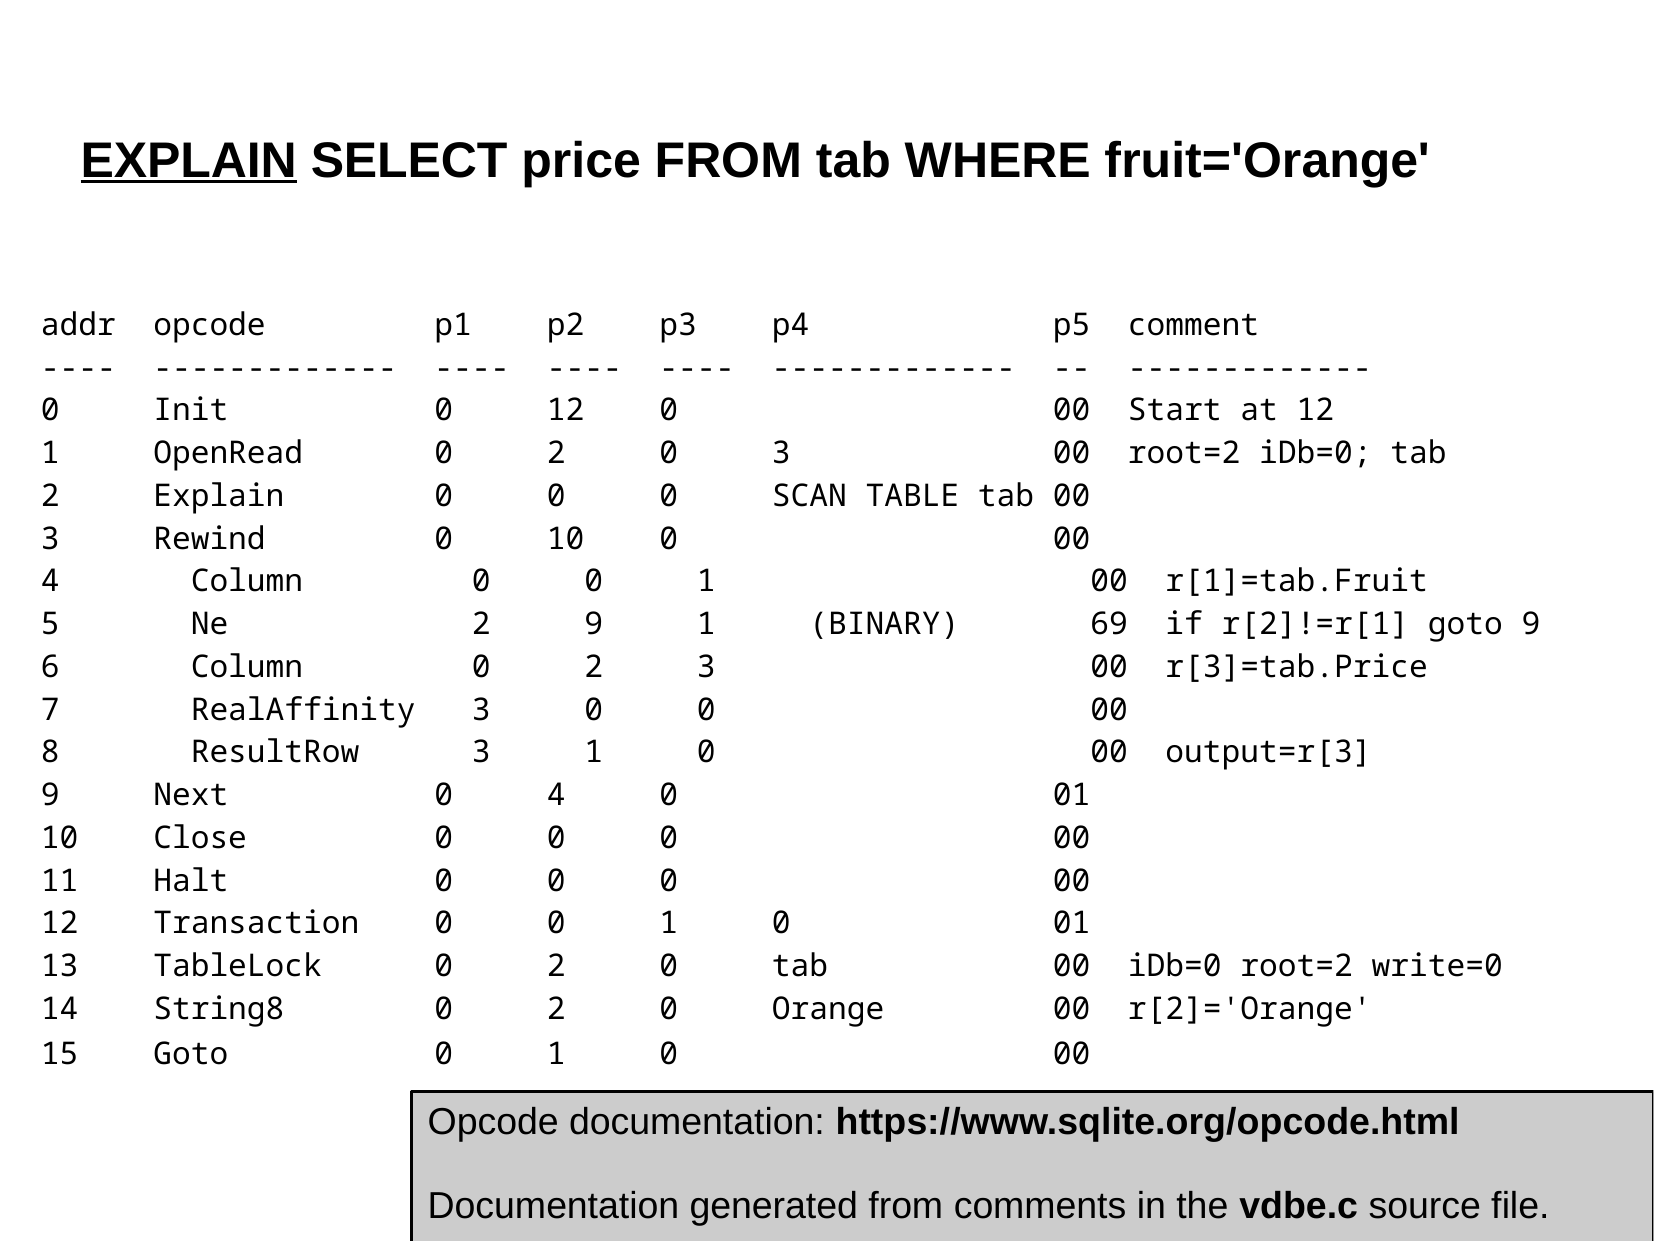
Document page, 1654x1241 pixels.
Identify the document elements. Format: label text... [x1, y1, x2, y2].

text_box EXPLAIN SELECT price FROM tab WHERE fruit='Orange' [65, 124, 1468, 197]
text_box Opcode documentation: https://www.sqlite.org/opcode.html Documentation generated from comments in the vdbe.c source file. [411, 1091, 1654, 1241]
text_box addr opcode p1 p2 p3 p4 p5 comment ---- ------------- ---- ---- ---- ------------- -- ------------- 0 Init 0 12 0 00 Start at 12 1 OpenRead 0 2 0 3 00 root=2 iDb=0; tab 2 Explain 0 0 0 SCAN TABLE tab 00 3 Rewind 0 10 0 00 4 Column 0 0 1 00 r[1]=tab.Fruit 5 Ne 2 9 1 (BINARY) 69 if r[2]!=r[1] goto 9 6 Column 0 2 3 00 r[3]=tab.Price 7 RealAffinity 3 0 0 00 8 ResultRow 3 1 0 00 output=r[3] 9 Next 0 4 0 01 10 Close 0 0 0 00 11 Halt 0 0 0 00 12 Transaction 0 0 1 0 01 13 TableLock 0 2 0 tab 00 iDb=0 root=2 write=0 14 String8 0 2 0 Orange 00 r[2]='Orange' 15 Goto 0 1 0 00 [26, 294, 1606, 874]
